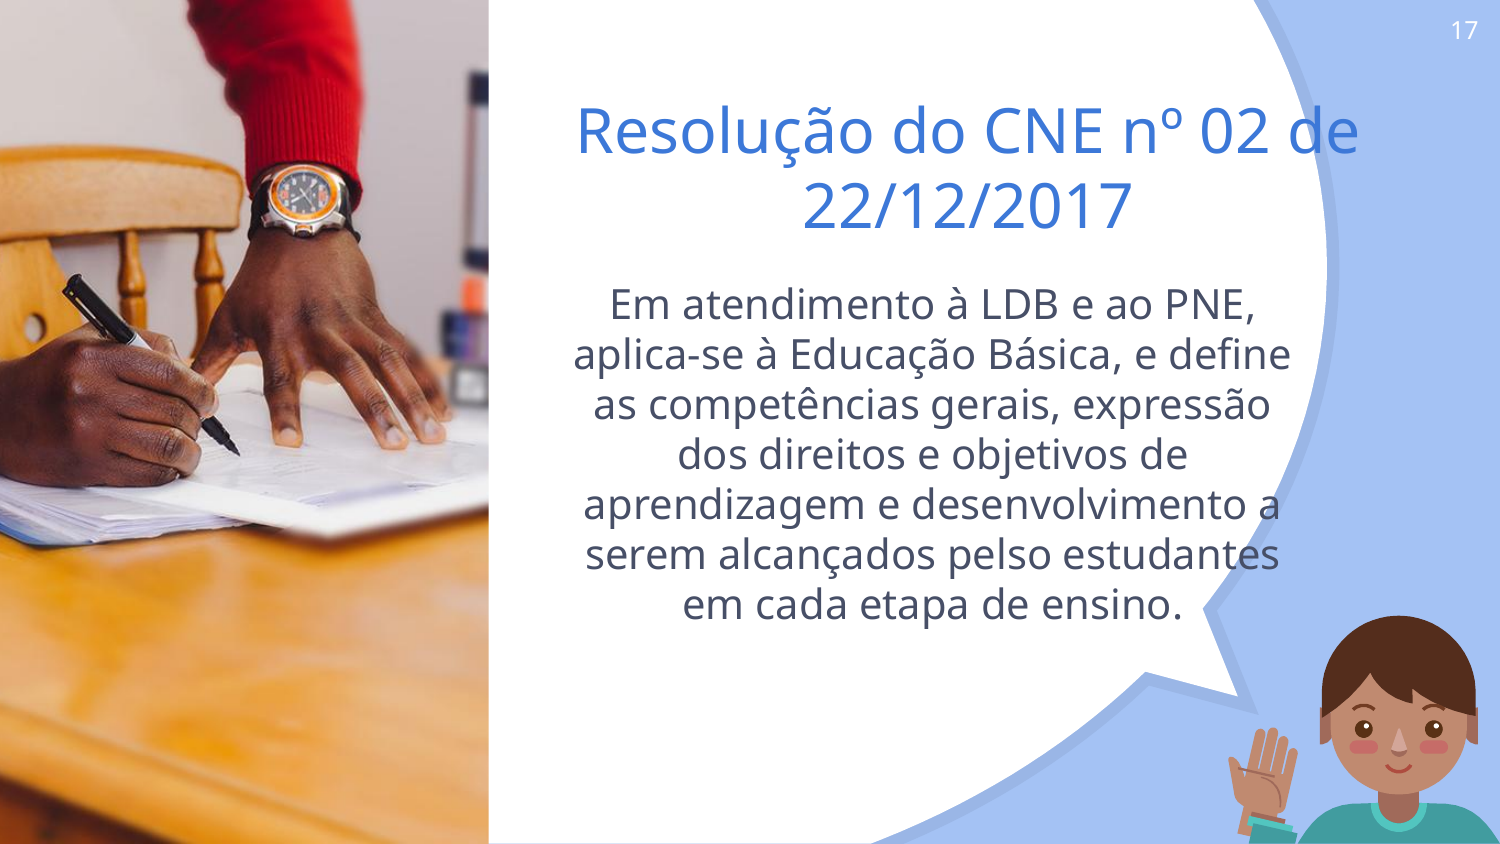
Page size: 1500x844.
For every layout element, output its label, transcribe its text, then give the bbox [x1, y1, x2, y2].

text_box [1228, 727, 1298, 844]
picture [0, 0, 489, 844]
text_box [1297, 615, 1500, 844]
list Em atendimento à LDB e ao PNE, aplica-se à Educação Básica, e define as competências gerais, expressão dos direitos e objetivos de aprendizagem e desenvolvimento a serem alcançados pelso estudantes em cada etapa de ensino. [543, 262, 1323, 674]
title Resolução do CNE nº 02 de 22/12/2017 [532, 133, 1406, 256]
slide_number <número> [1403, 0, 1494, 65]
